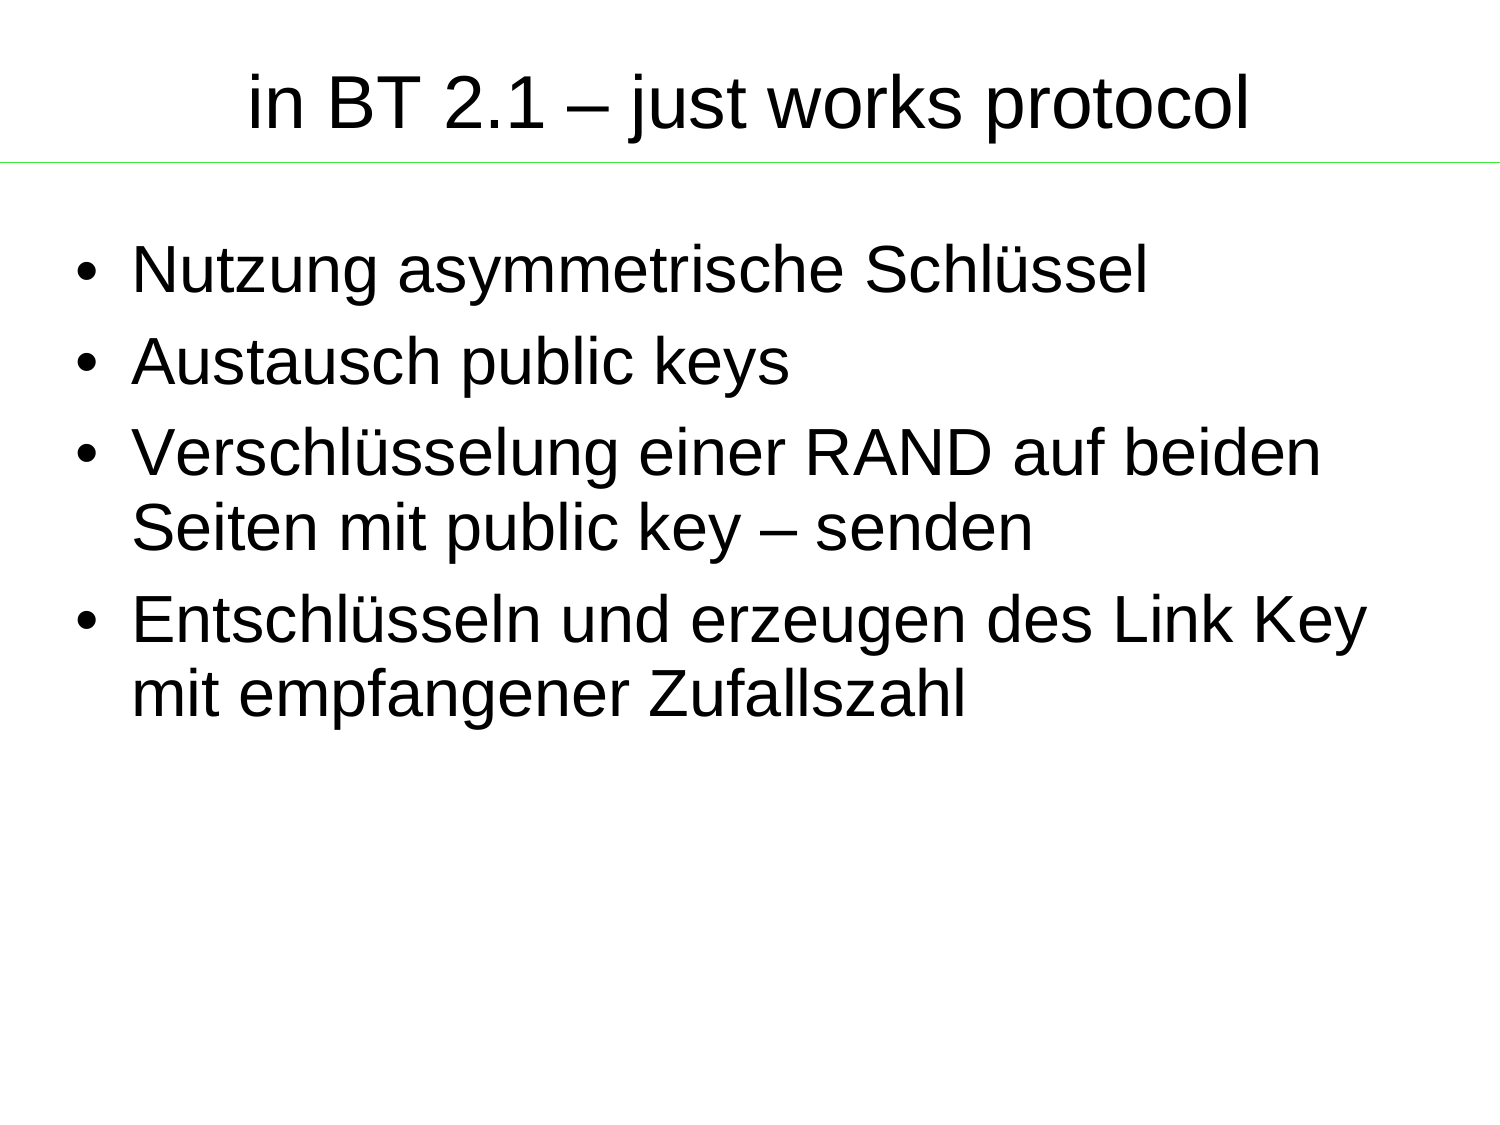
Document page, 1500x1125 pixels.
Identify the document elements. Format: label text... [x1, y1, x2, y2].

list Nutzung asymmetrische Schlüssel Austausch public keys Verschlüsselung einer RAND auf beiden Seiten mit public key – senden Entschlüsseln und erzeugen des Link Key mit empfangener Zufallszahl [75, 232, 1426, 886]
title in BT 2.1 – just works protocol [75, 49, 1426, 156]
